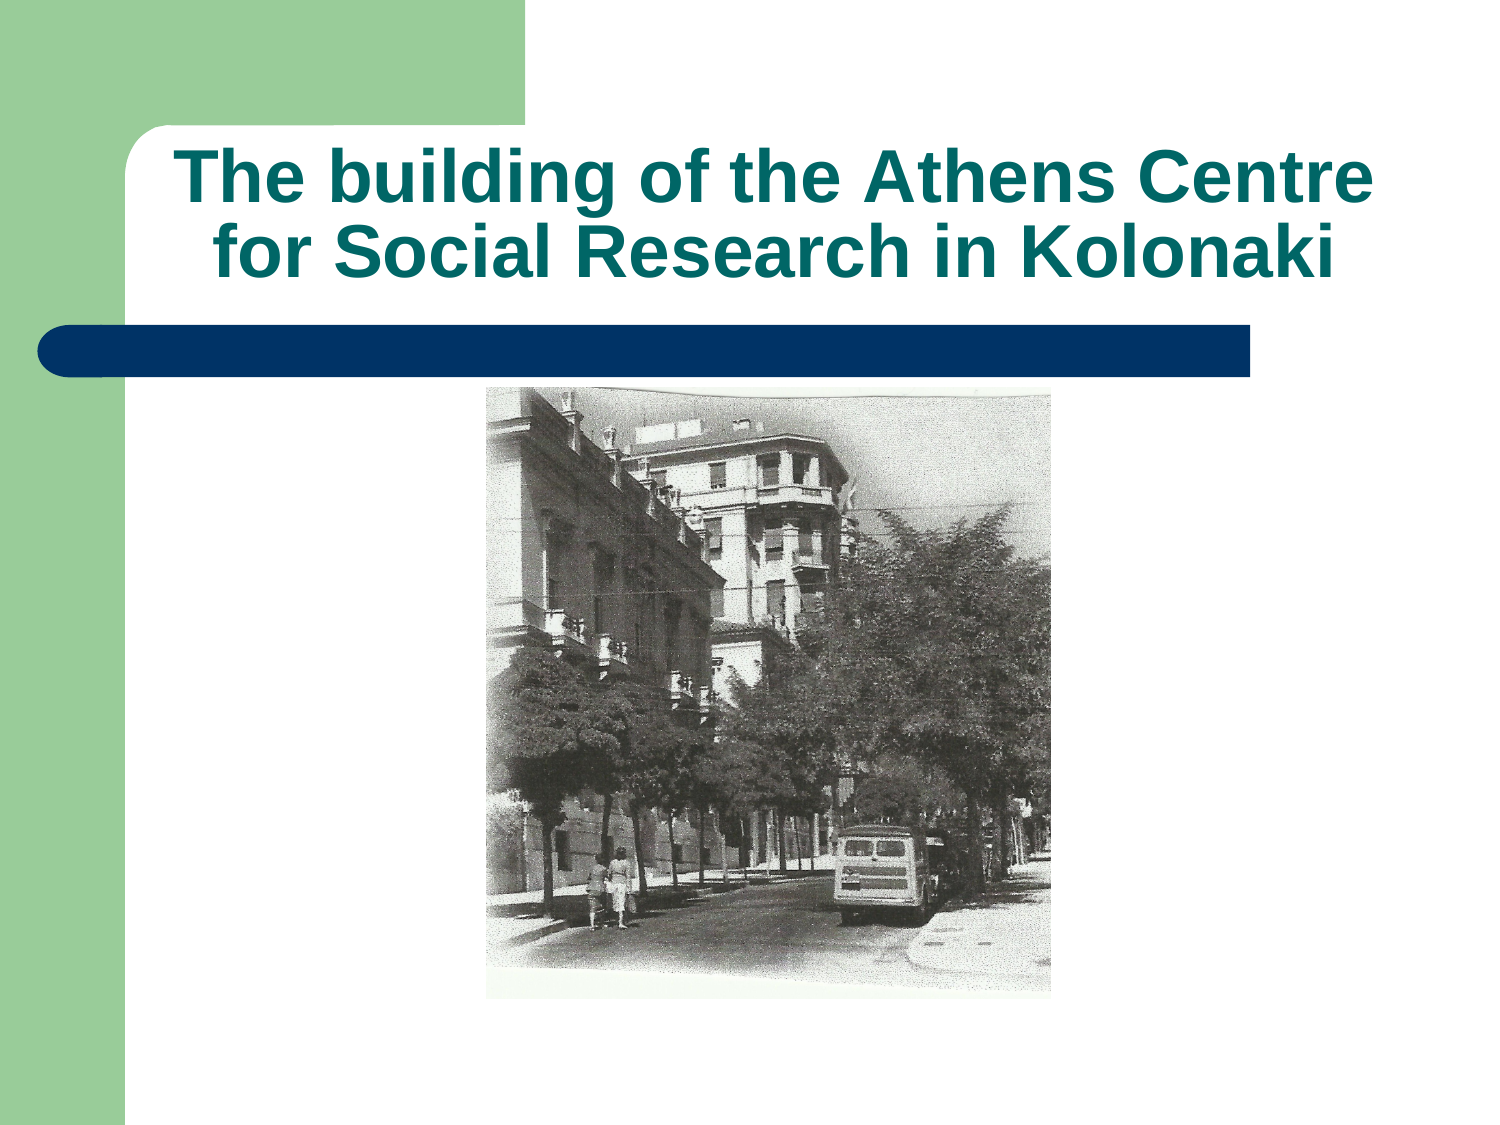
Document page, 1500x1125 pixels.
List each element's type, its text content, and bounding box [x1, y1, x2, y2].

title The building of the Athens Centre for Social Research in Kolonaki [136, 126, 1414, 301]
text_box [486, 387, 1051, 999]
